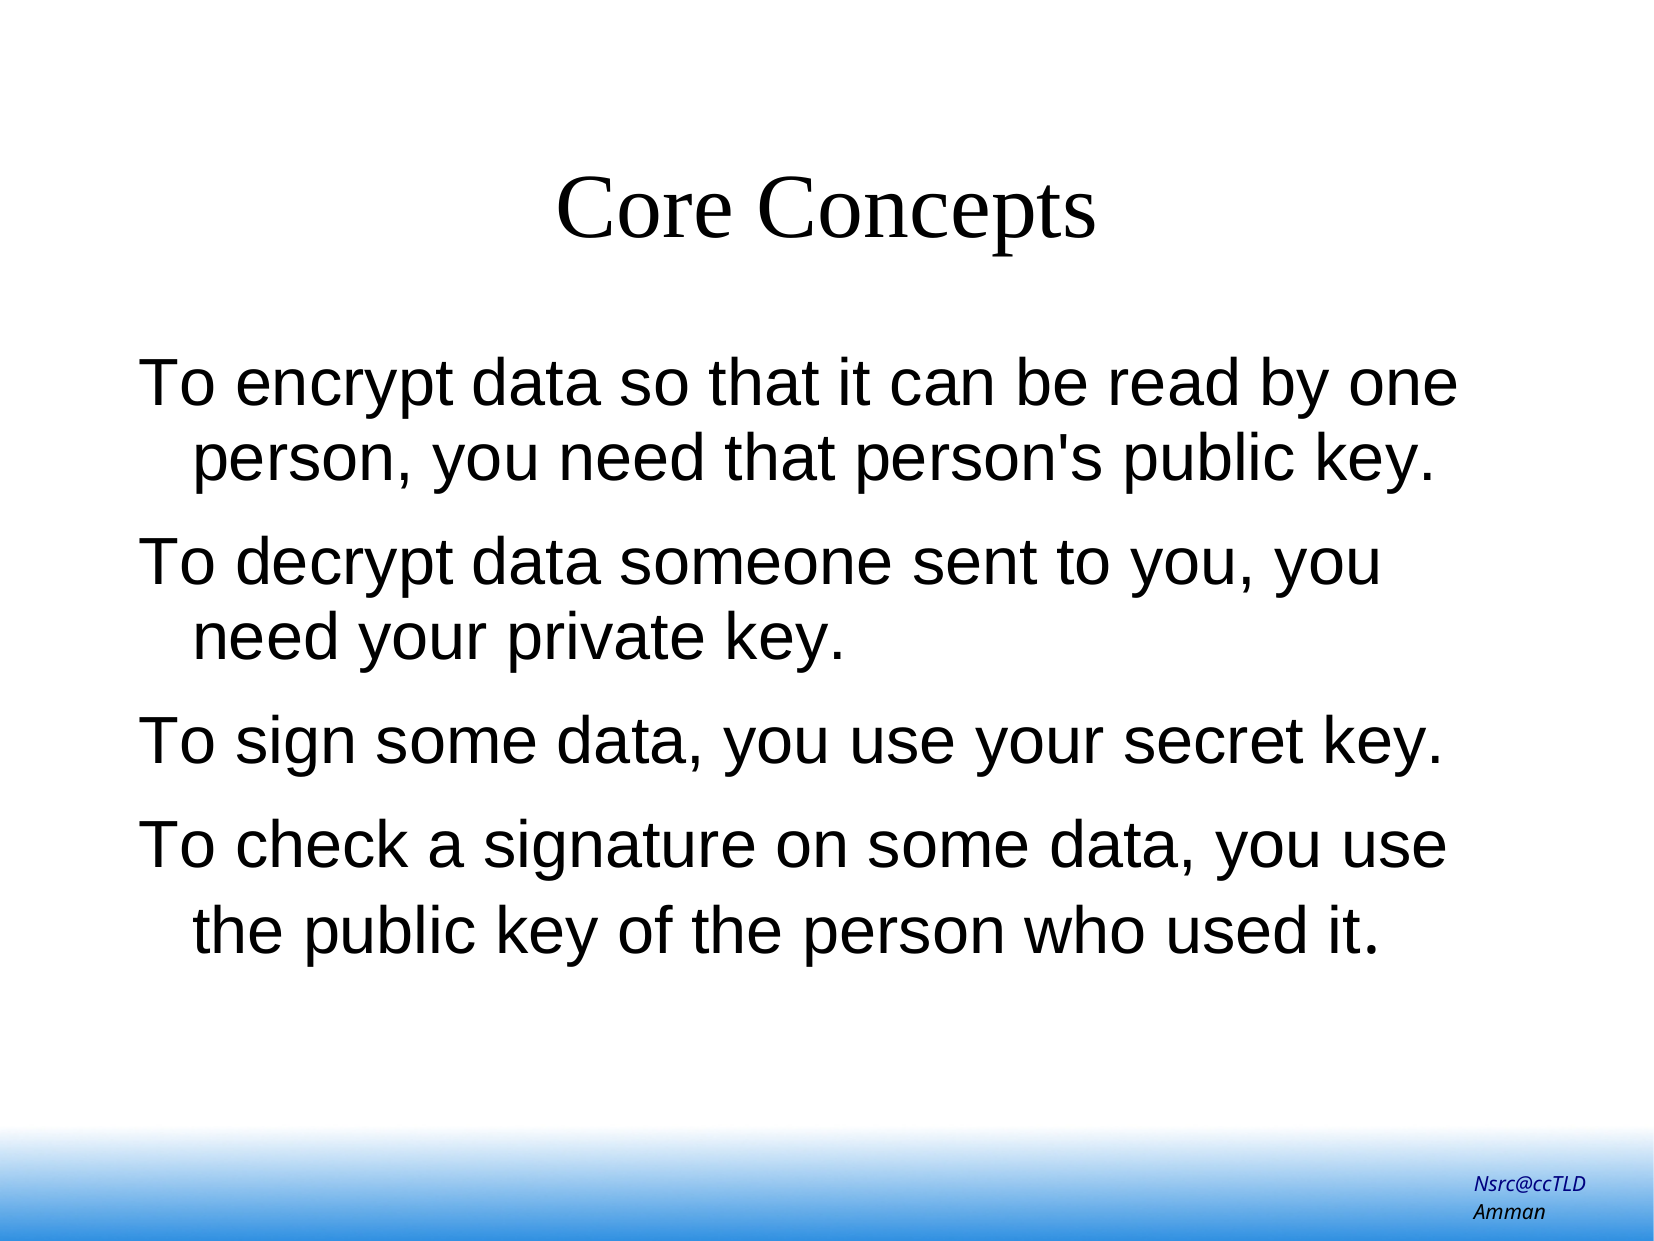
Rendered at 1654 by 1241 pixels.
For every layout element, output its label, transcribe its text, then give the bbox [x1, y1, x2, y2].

picture [0, 1124, 1654, 1241]
list To encrypt data so that it can be read by one person, you need that person's public key. To decrypt data someone sent to you, you need your private key. To sign some data, you use your secret key. To check a signature on some data, you use the public key of the person who used it. [121, 344, 1534, 1213]
title Core Concepts [121, 102, 1534, 311]
